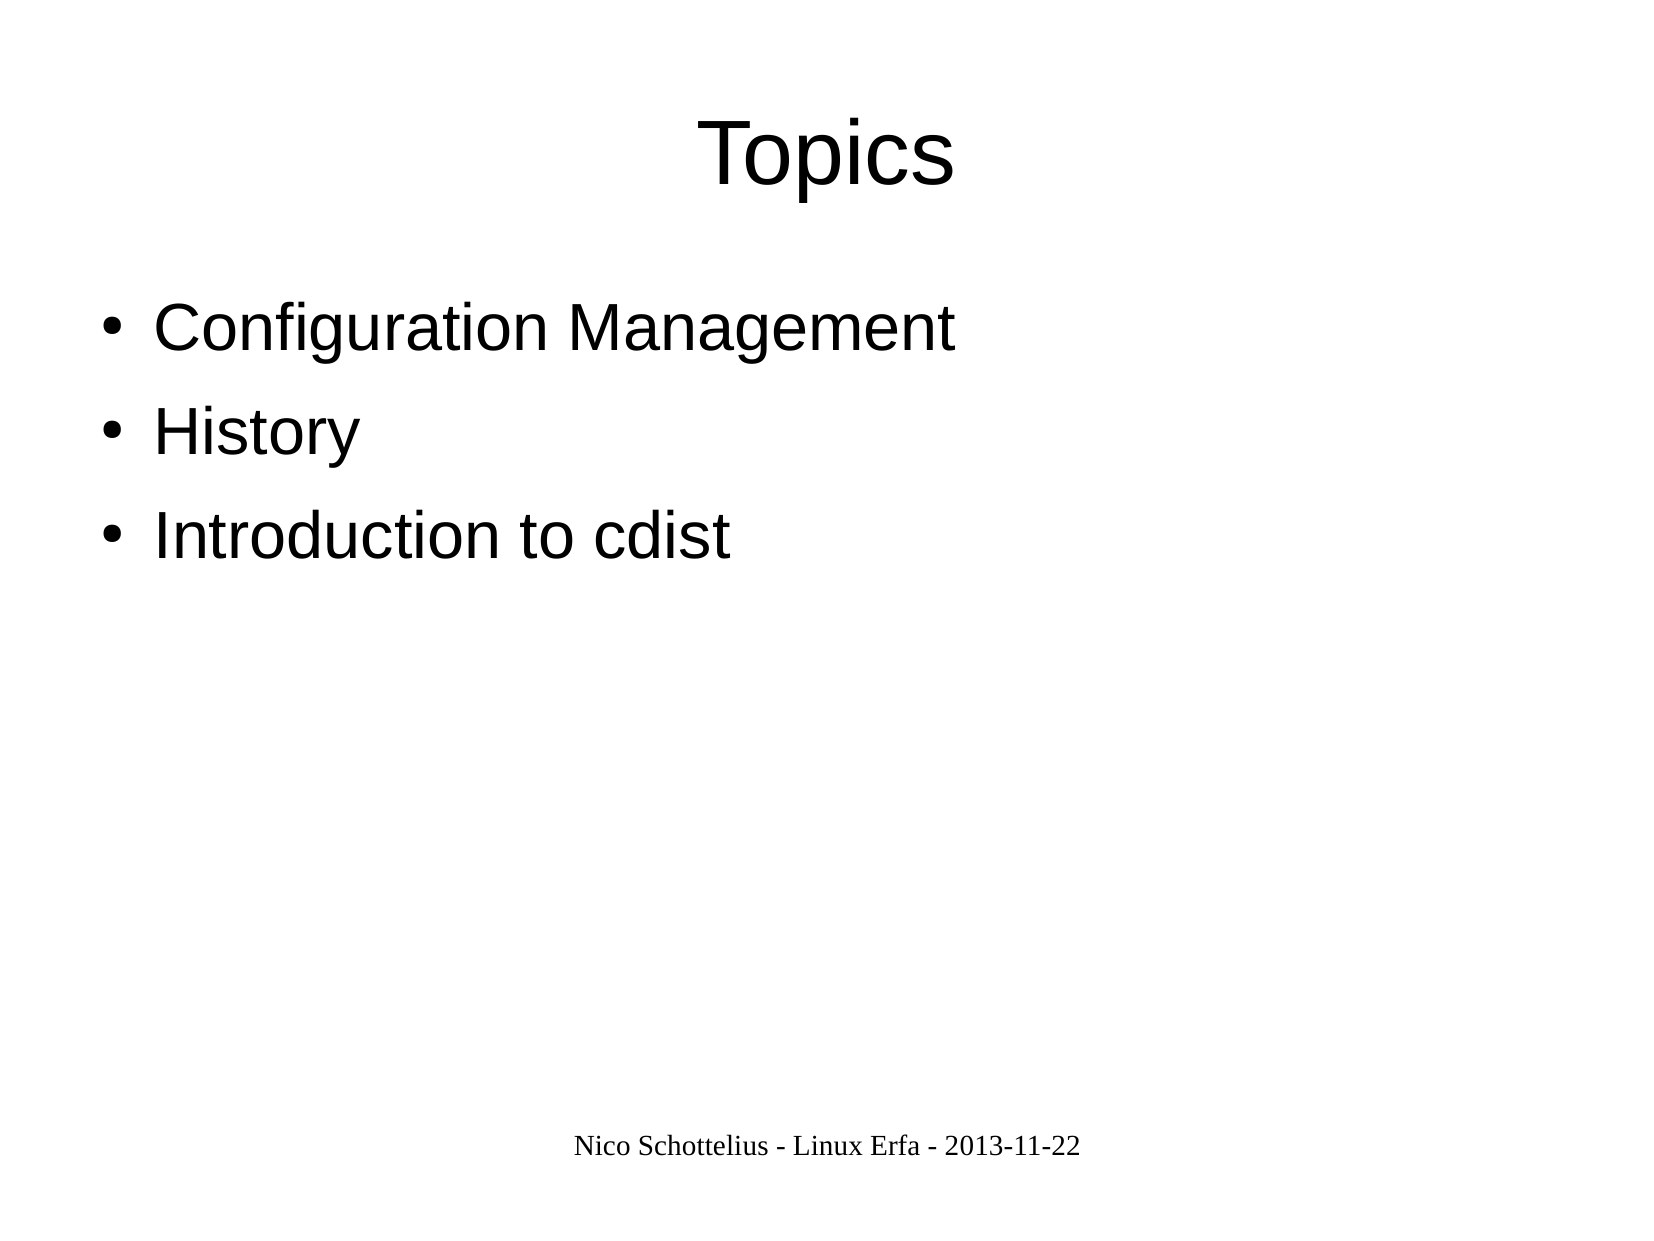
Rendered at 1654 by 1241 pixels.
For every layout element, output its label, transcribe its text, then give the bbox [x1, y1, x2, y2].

title Topics [82, 49, 1571, 257]
list Configuration Management History Introduction to cdist [82, 290, 1538, 1010]
